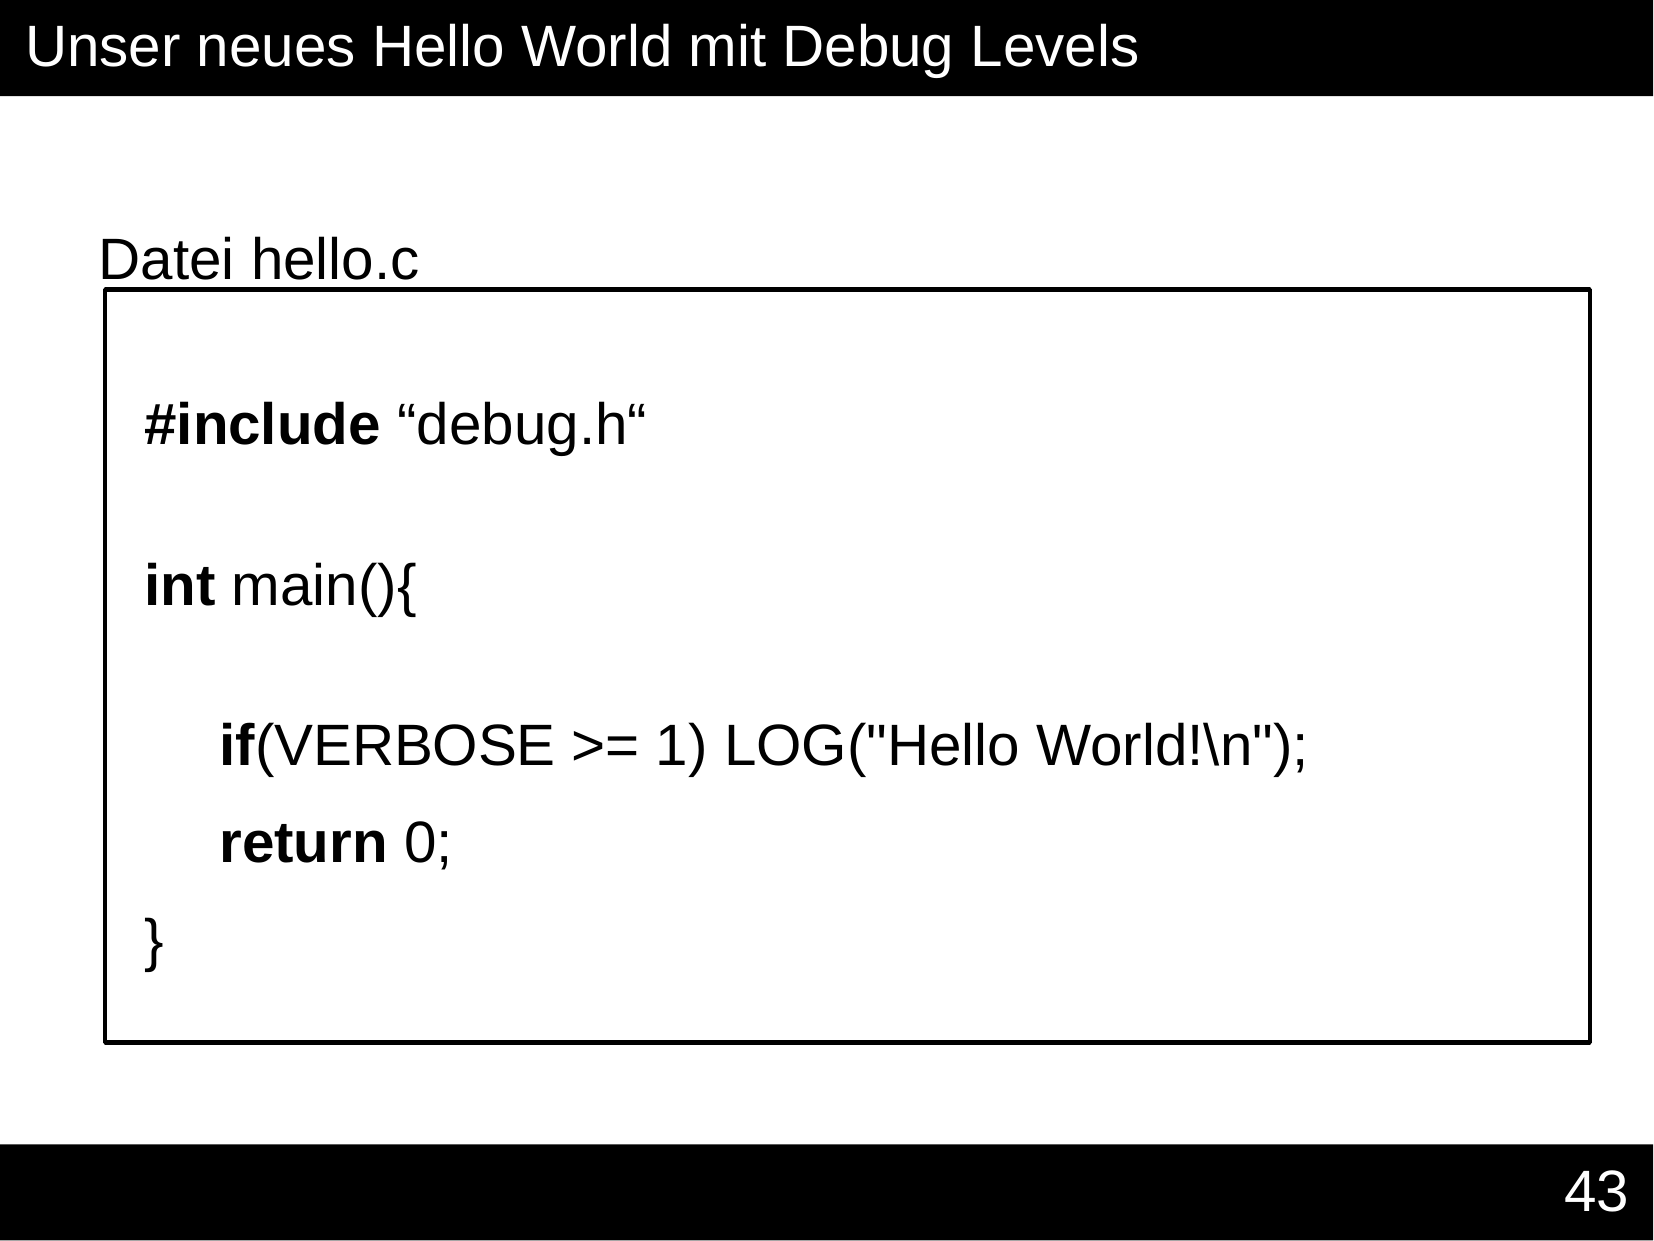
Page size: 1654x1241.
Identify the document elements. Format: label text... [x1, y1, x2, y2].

text_box #include “debug.h“ int main(){ if(VERBOSE >= 1) LOG("Hello World!\n"); return 0; } [105, 289, 1591, 1043]
text_box Unser neues Hello World mit Debug Levels [10, 6, 1285, 94]
text_box Datei hello.c [83, 187, 478, 275]
